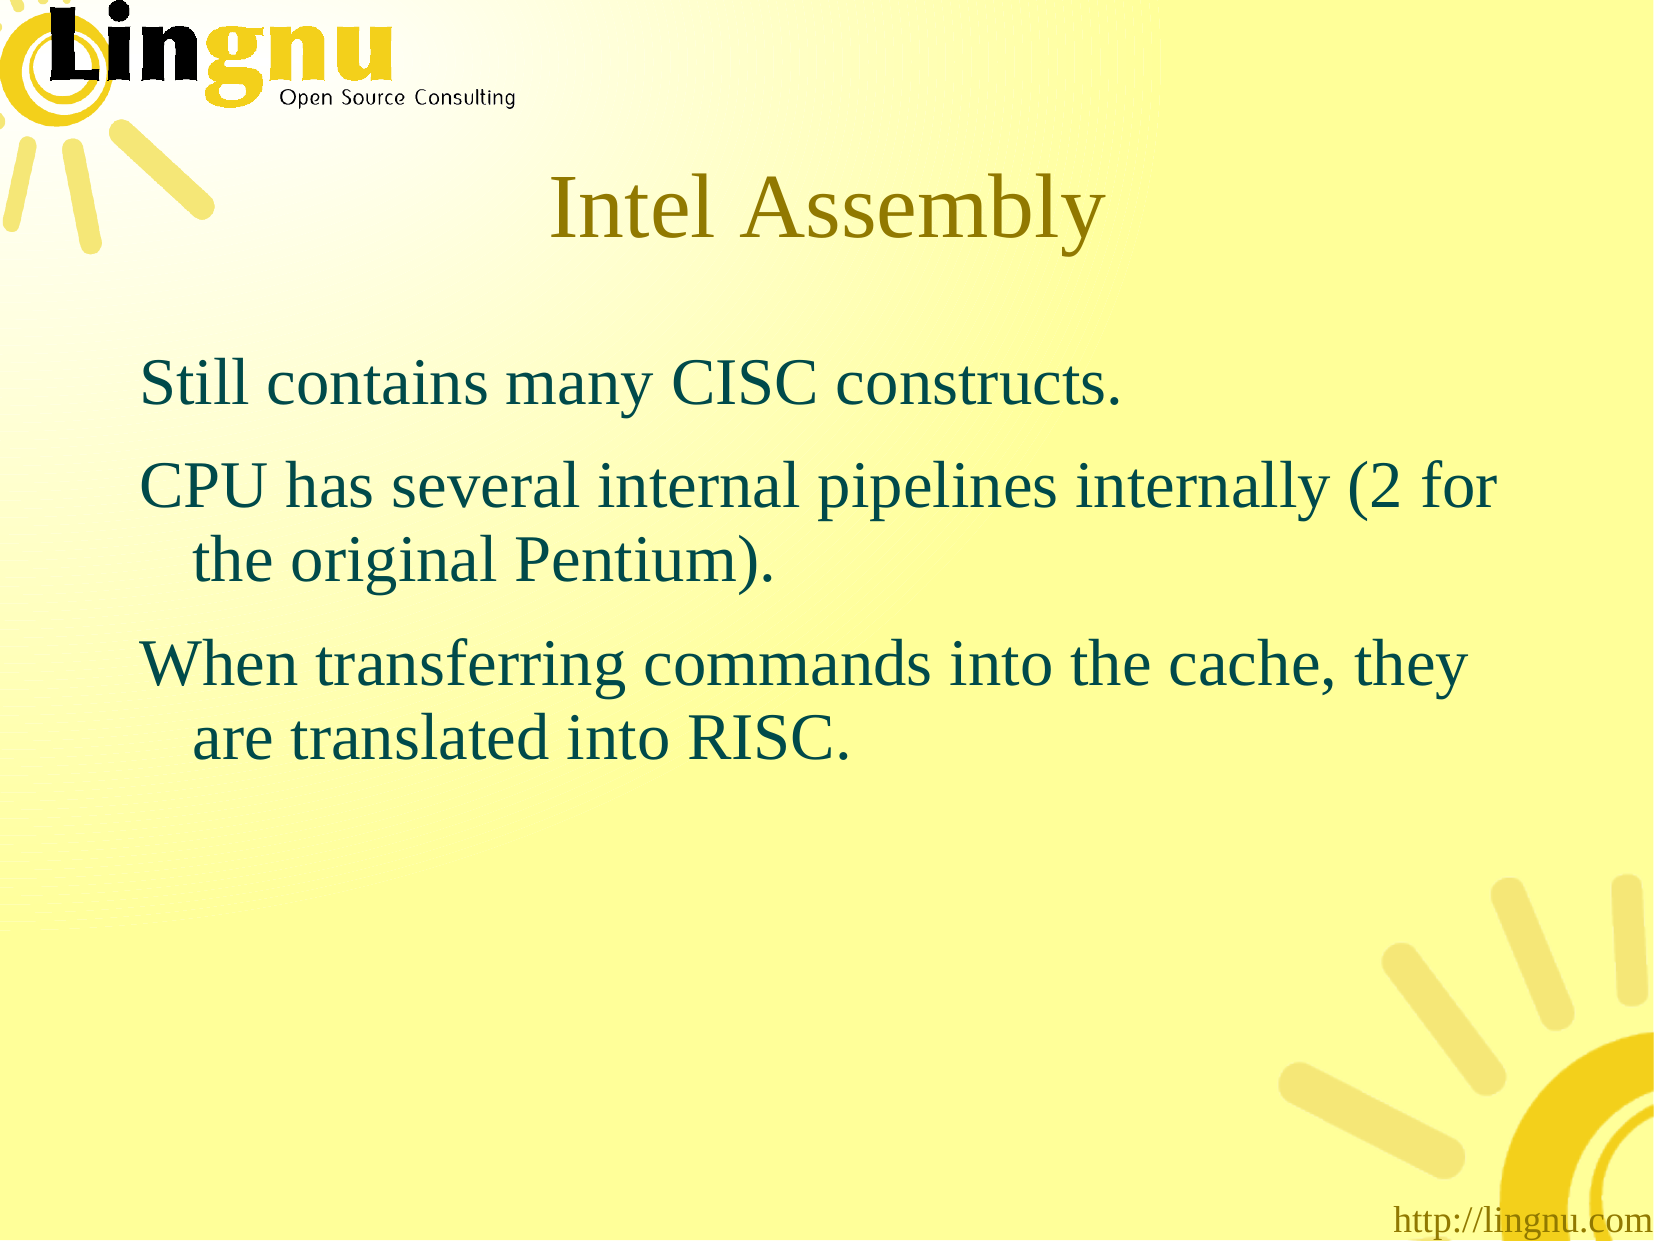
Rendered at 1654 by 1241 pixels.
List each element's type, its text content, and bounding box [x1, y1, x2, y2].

picture [0, 0, 516, 256]
picture [1256, 871, 1654, 1241]
list Still contains many CISC constructs. CPU has several internal pipelines internally (2 for the original Pentium). When transferring commands into the cache, they are translated into RISC. [121, 344, 1534, 1127]
title Intel Assembly [121, 102, 1534, 311]
